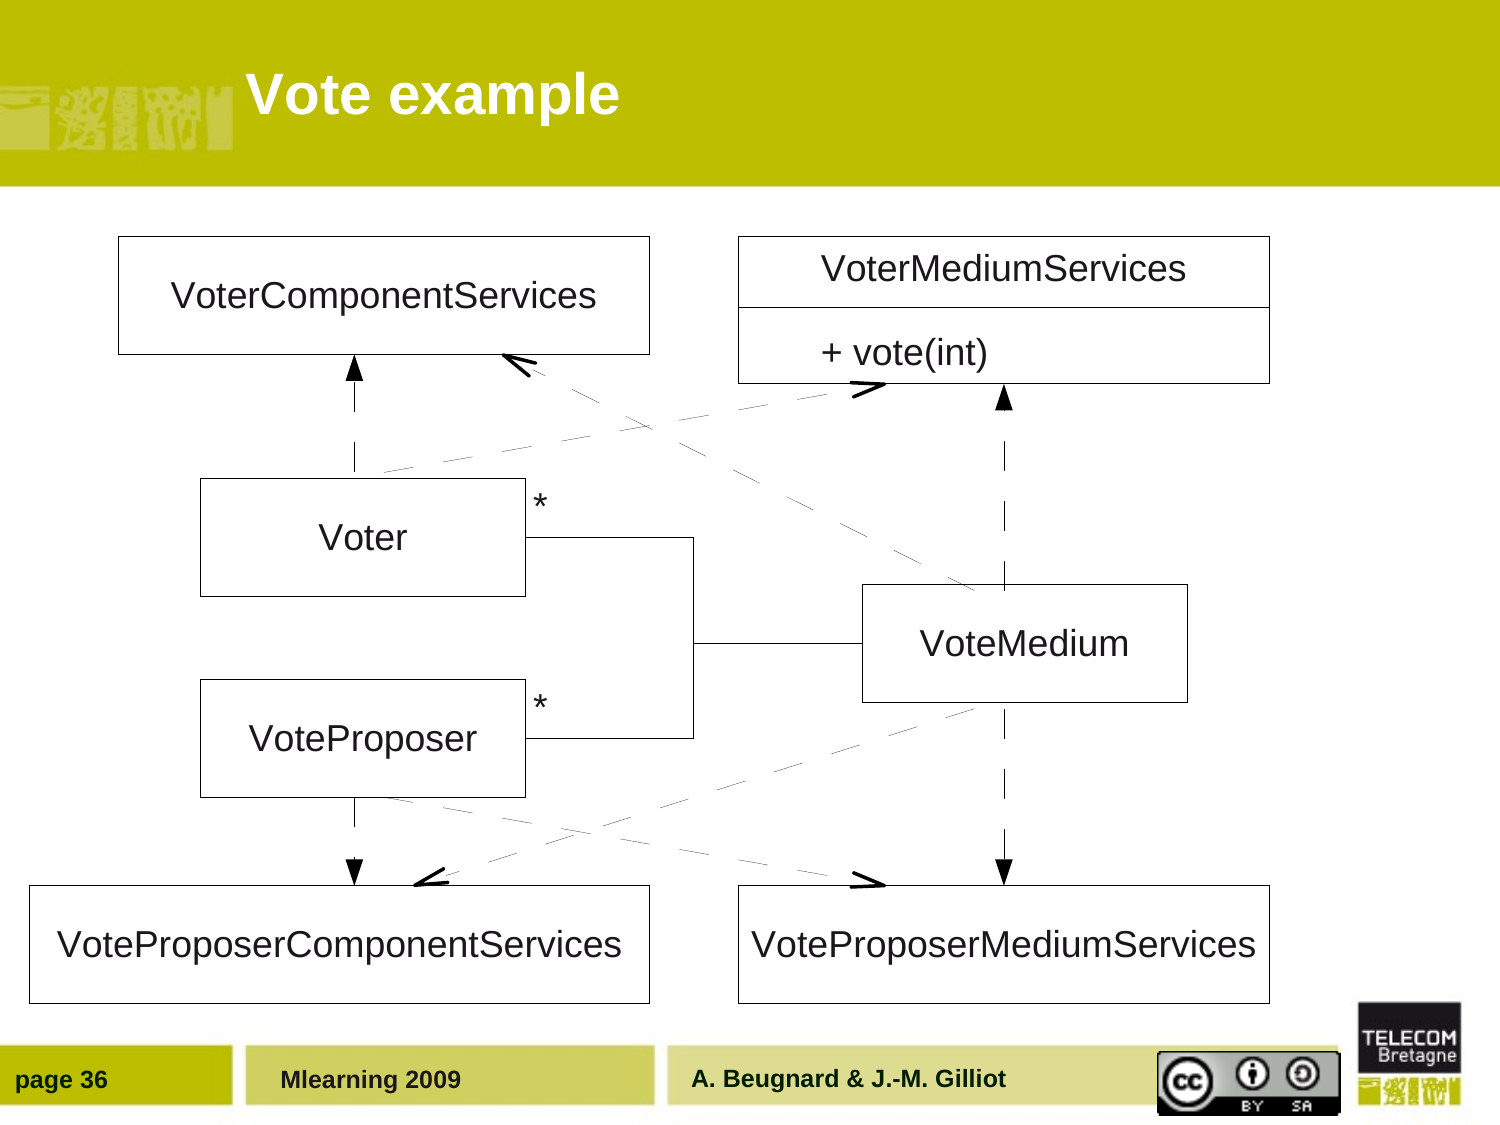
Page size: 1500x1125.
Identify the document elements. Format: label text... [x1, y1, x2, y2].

text_box VoteProposerMediumServices [738, 885, 1270, 1004]
title Vote example [245, 23, 1459, 166]
text_box * [518, 679, 563, 737]
text_box * [518, 478, 563, 536]
text_box VoterComponentServices [118, 236, 650, 355]
text_box VoteProposerComponentServices [29, 885, 650, 1004]
text_box VoterMediumServices + vote(int) [738, 236, 1270, 307]
text_box VoterMediumServices + vote(int) [738, 308, 1270, 384]
text_box VoteProposer [200, 679, 526, 798]
picture [0, 0, 1500, 1125]
text_box VoteMedium [862, 584, 1188, 703]
text_box Voter [200, 478, 526, 597]
